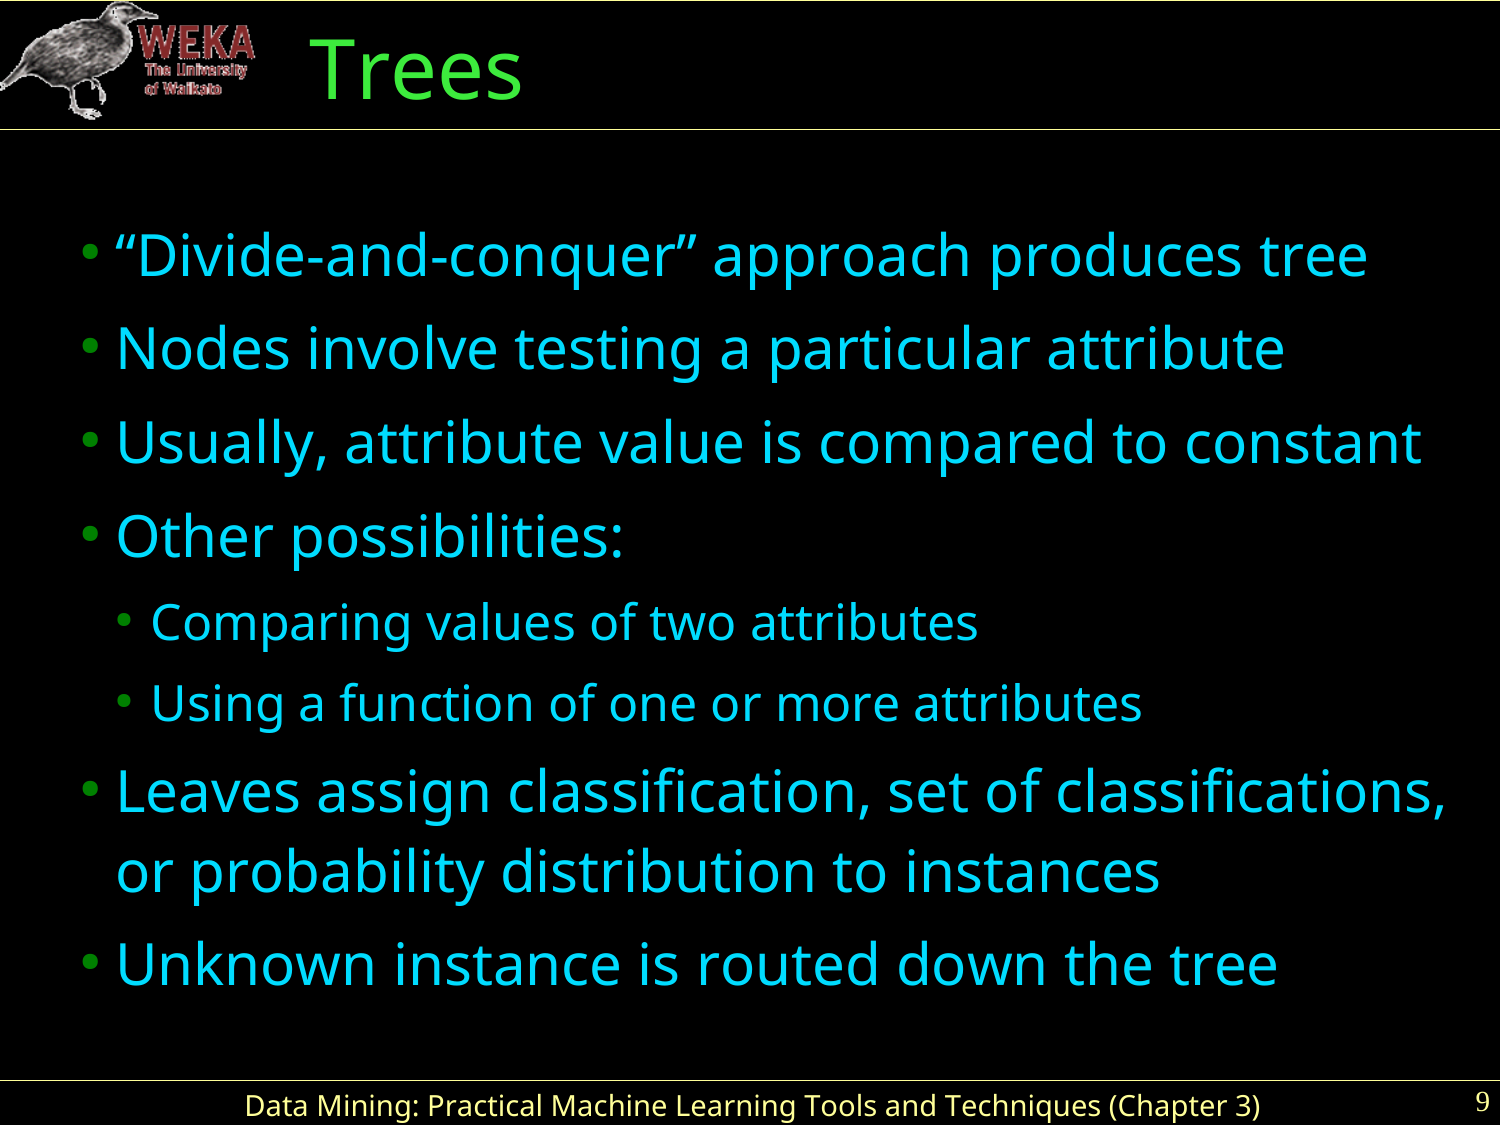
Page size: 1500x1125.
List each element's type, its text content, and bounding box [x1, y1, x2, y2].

title Trees [295, 0, 1500, 148]
text_box “Divide-and-conquer” approach produces tree Nodes involve testing a particular attribute Usually, attribute value is compared to constant Other possibilities: Comparing values of two attributes Using a function of one or more attributes Leaves assign classification, set of classifications, or probability distribution to instances Unknown instance is routed down the tree [29, 206, 1500, 1125]
picture [0, 1, 266, 129]
